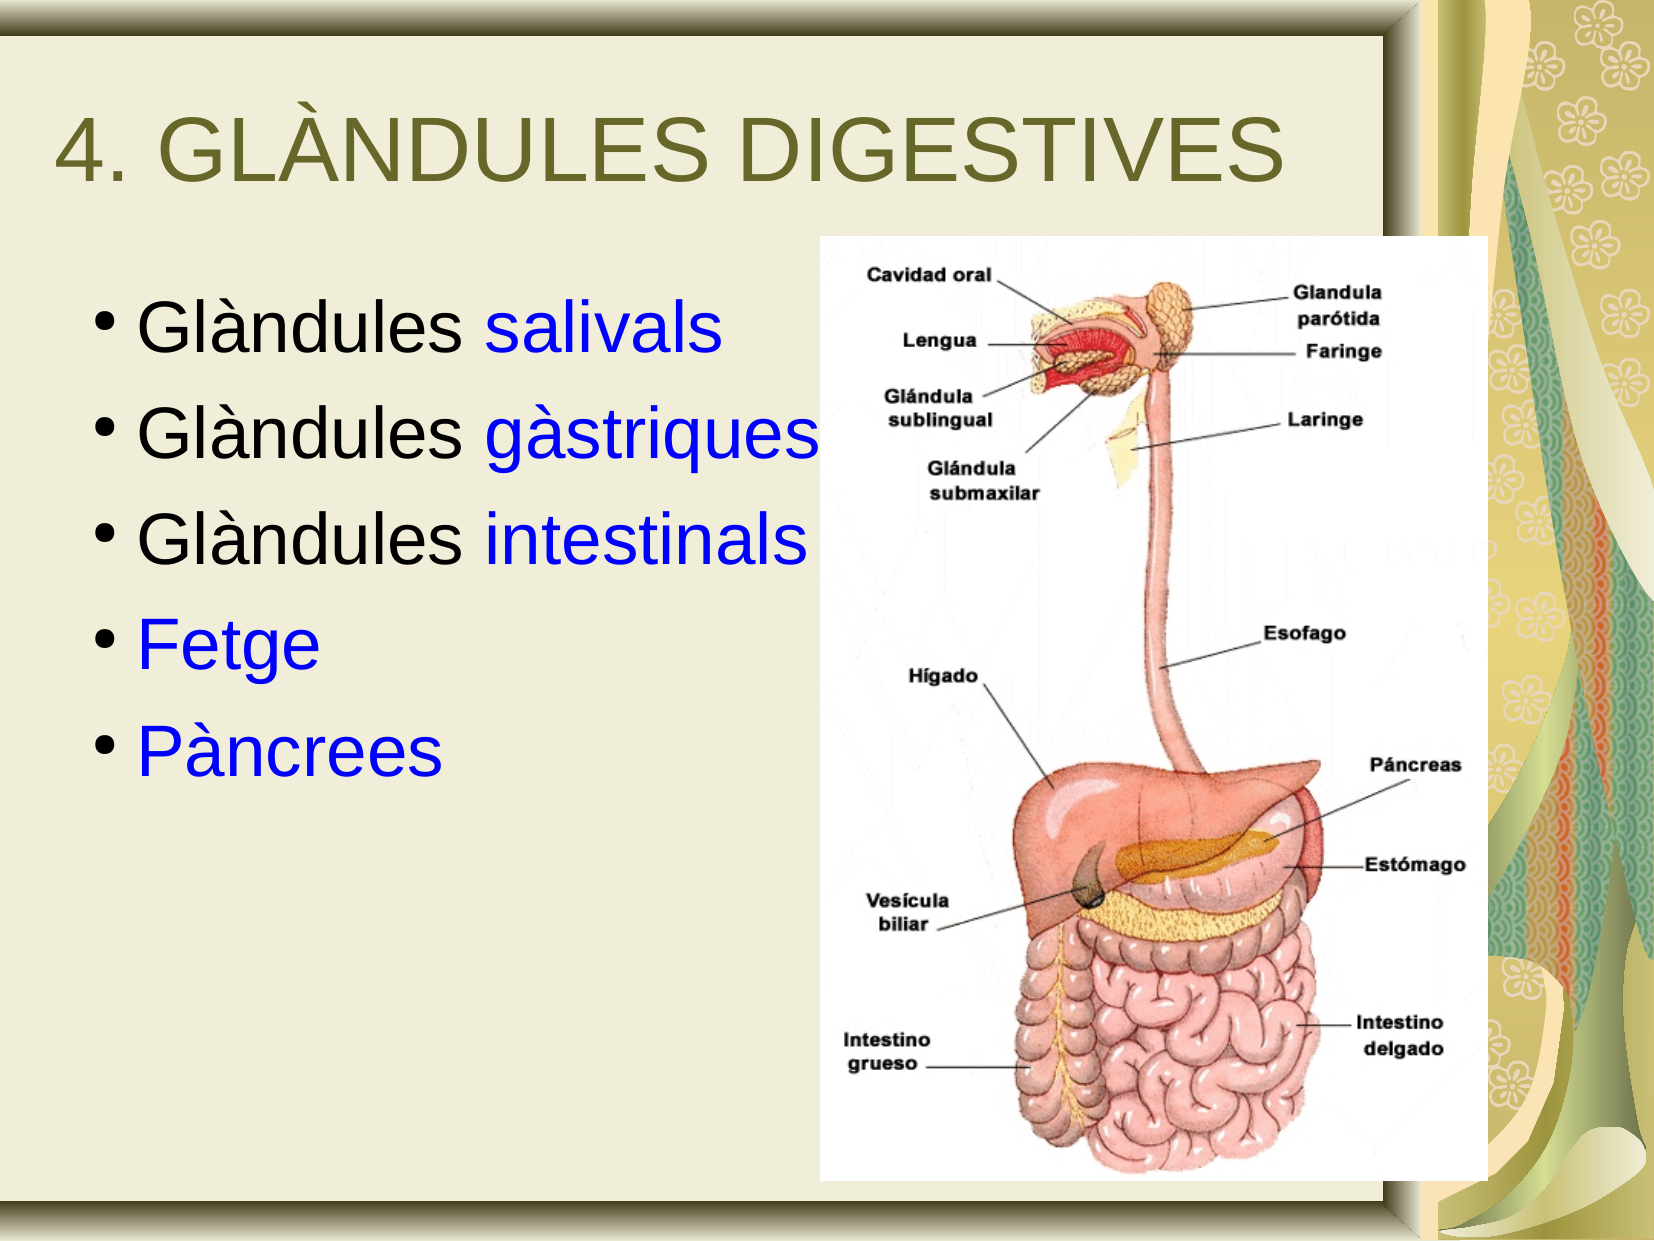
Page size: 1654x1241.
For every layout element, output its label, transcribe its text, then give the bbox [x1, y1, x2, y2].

list Glàndules salivals Glàndules gàstriques Glàndules intestinals Fetge Pàncrees [47, 289, 820, 1103]
title 4. GLÀNDULES DIGESTIVES [39, 6, 1512, 283]
picture [820, 168, 1654, 1181]
